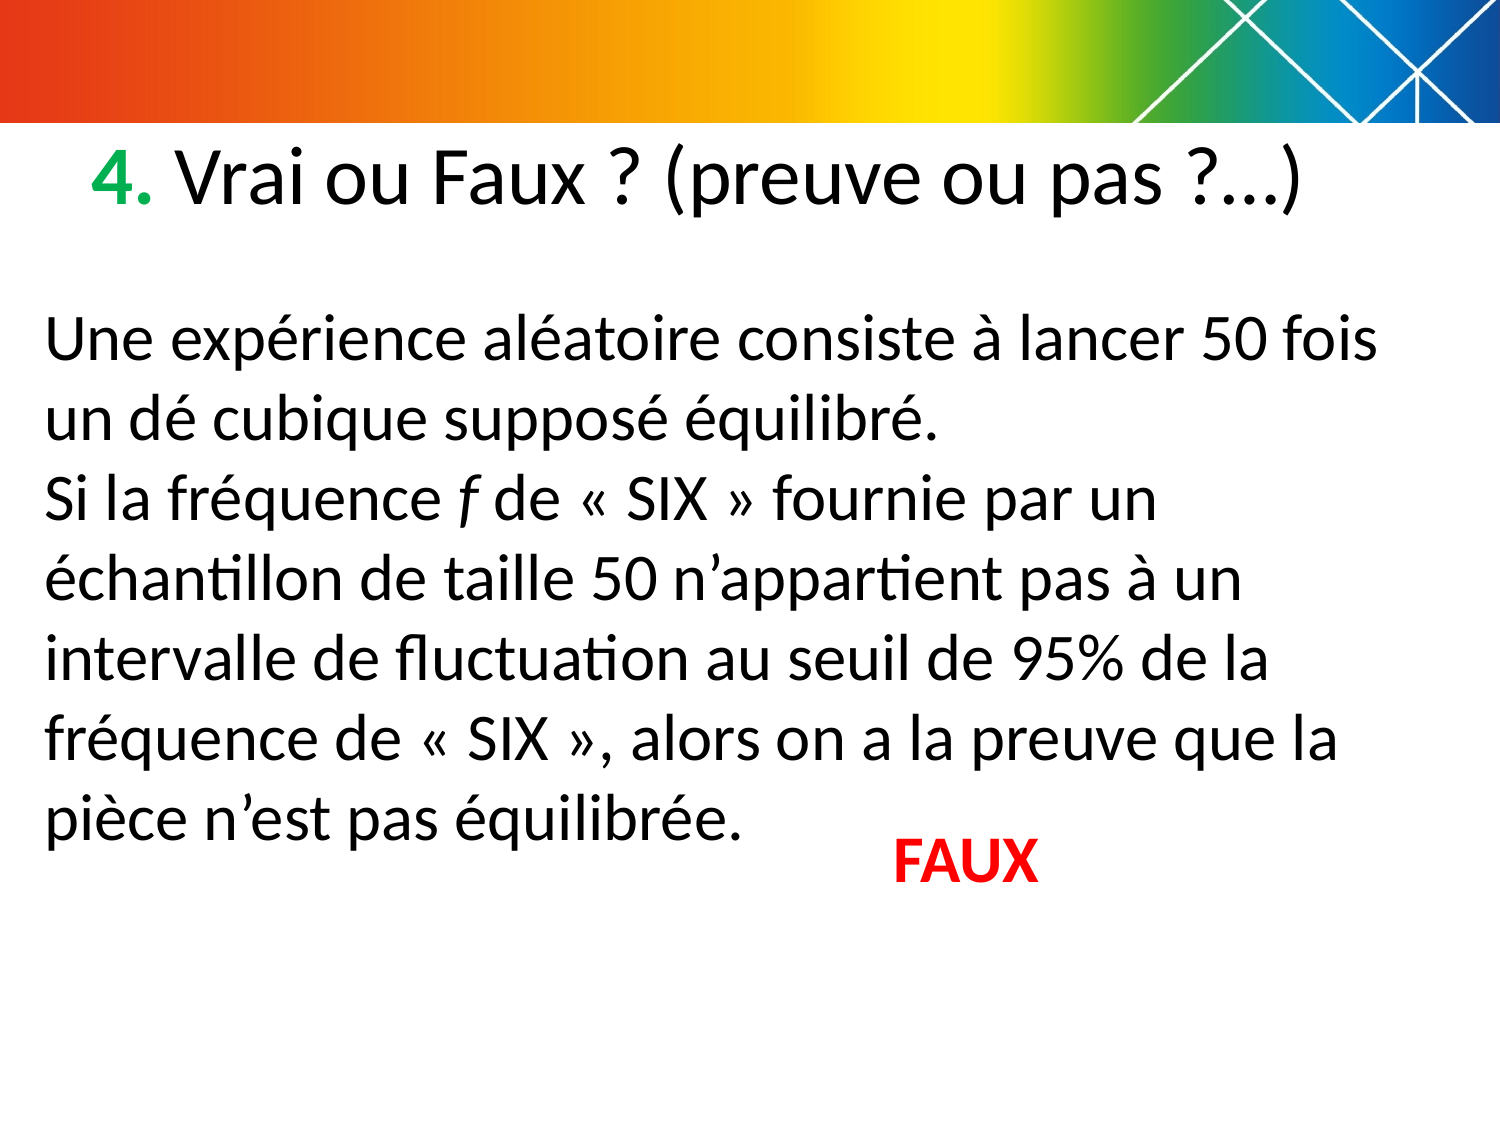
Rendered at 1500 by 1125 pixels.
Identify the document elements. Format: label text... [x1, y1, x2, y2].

picture [1340, 0, 1500, 123]
text_box FAUX [878, 808, 1092, 904]
picture [0, 0, 1347, 123]
text_box Une expérience aléatoire consiste à lancer 50 fois un dé cubique supposé équilibré. Si la fréquence f de « SIX » fournie par un échantillon de taille 50 n’appartient pas à un intervalle de fluctuation au seuil de 95% de la fréquence de « SIX », alors on a la preuve que la pièce n’est pas équilibrée. [29, 286, 1471, 862]
title 4. Vrai ou Faux ? (preuve ou pas ?…) [76, 113, 1427, 255]
